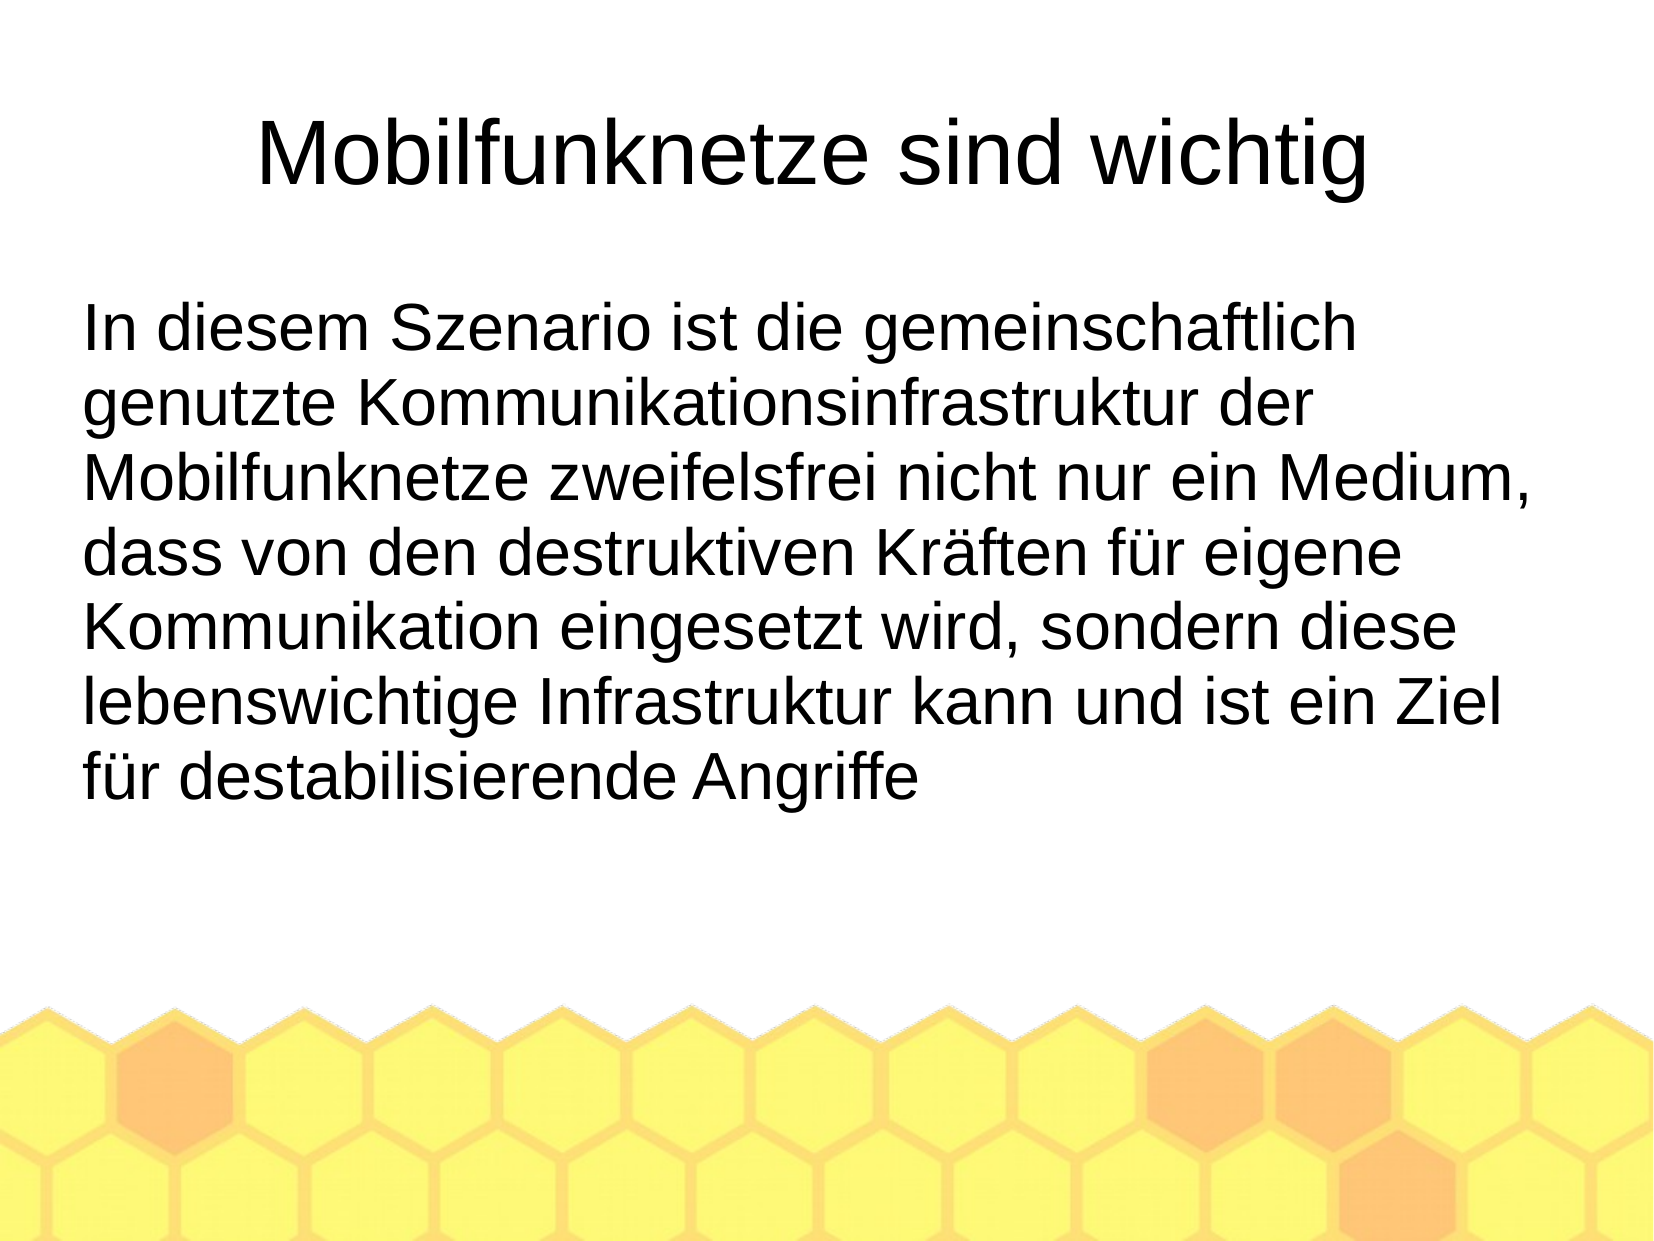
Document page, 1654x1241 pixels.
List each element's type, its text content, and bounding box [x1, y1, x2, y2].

list In diesem Szenario ist die gemeinschaftlich genutzte Kommunikationsinfrastruktur der Mobilfunknetze zweifelsfrei nicht nur ein Medium, dass von den destruktiven Kräften für eigene Kommunikation eingesetzt wird, sondern diese lebenswichtige Infrastruktur kann und ist ein Ziel für destabilisierende Angriffe [82, 290, 1571, 1010]
picture [0, 1001, 1654, 1241]
title Mobilfunknetze sind wichtig [82, 49, 1571, 257]
